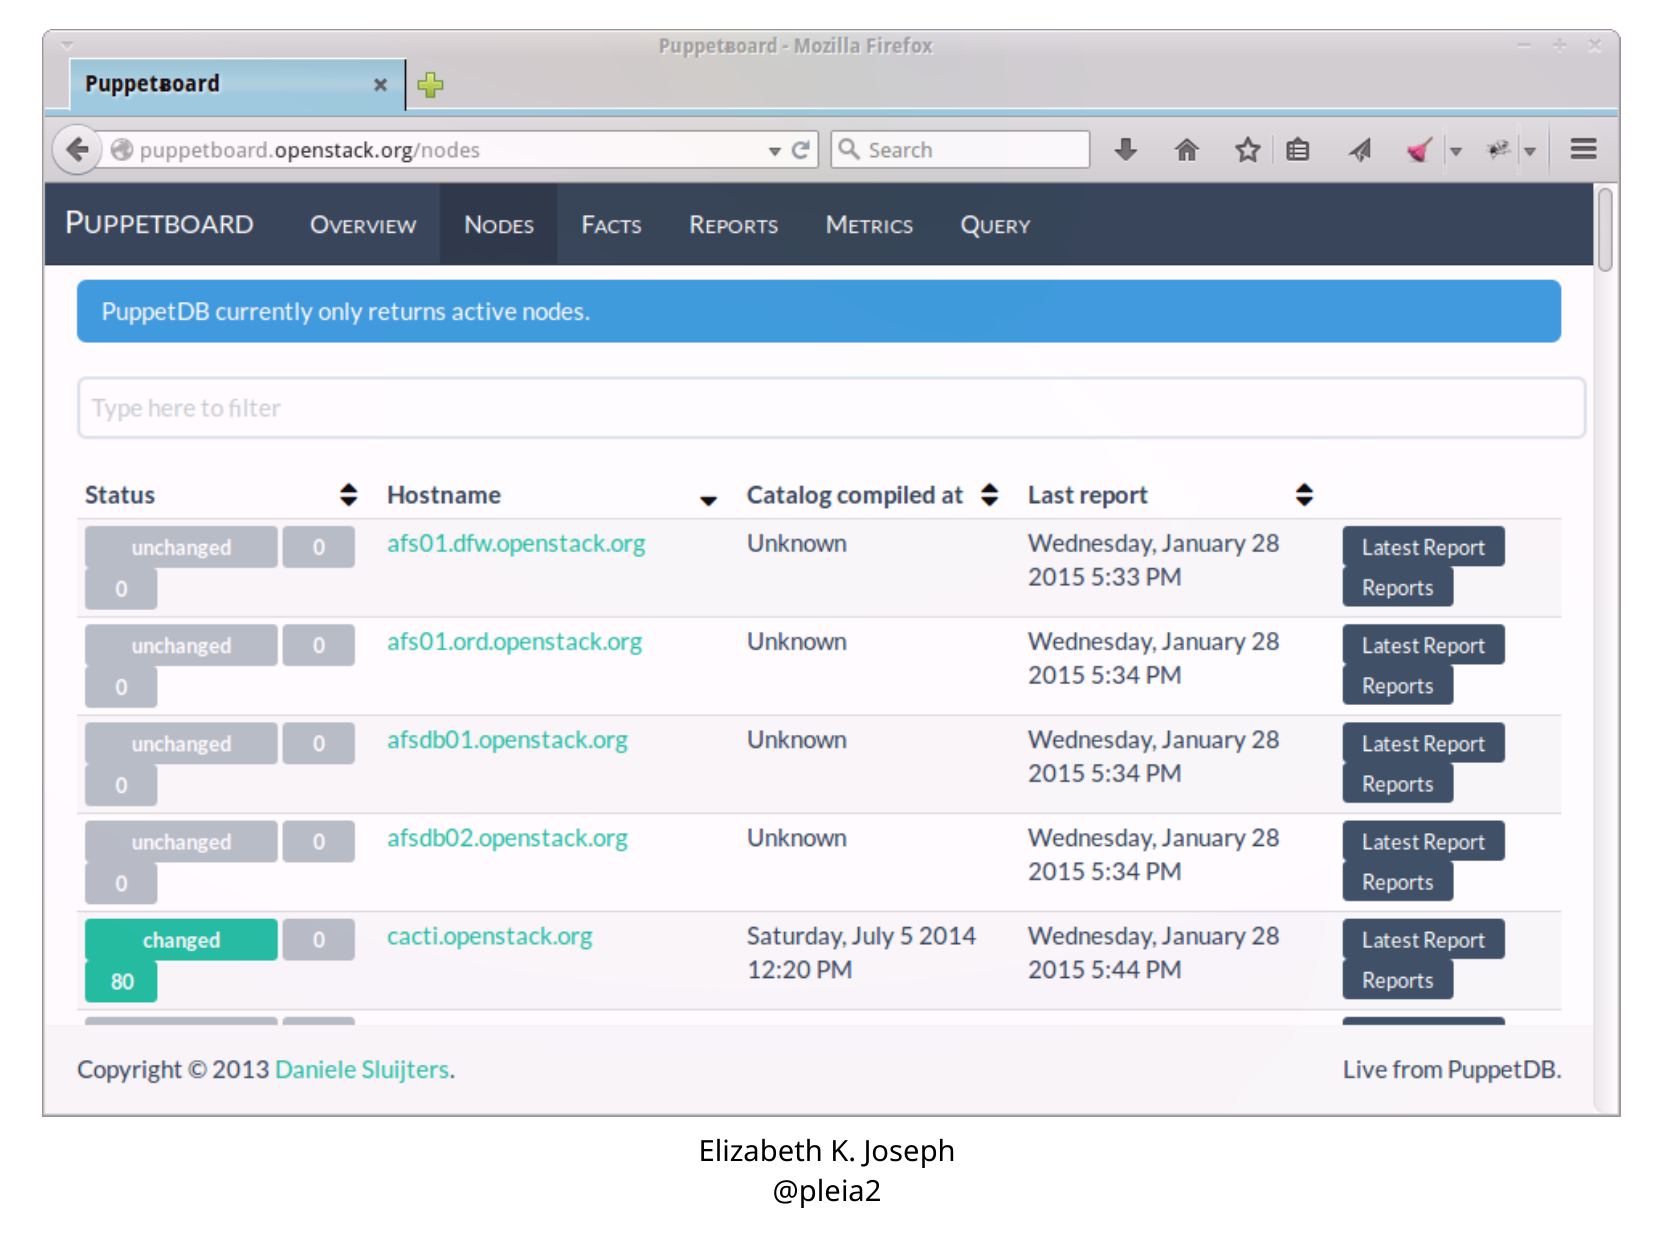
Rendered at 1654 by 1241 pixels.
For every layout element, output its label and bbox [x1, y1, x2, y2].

picture [42, 29, 1621, 1117]
